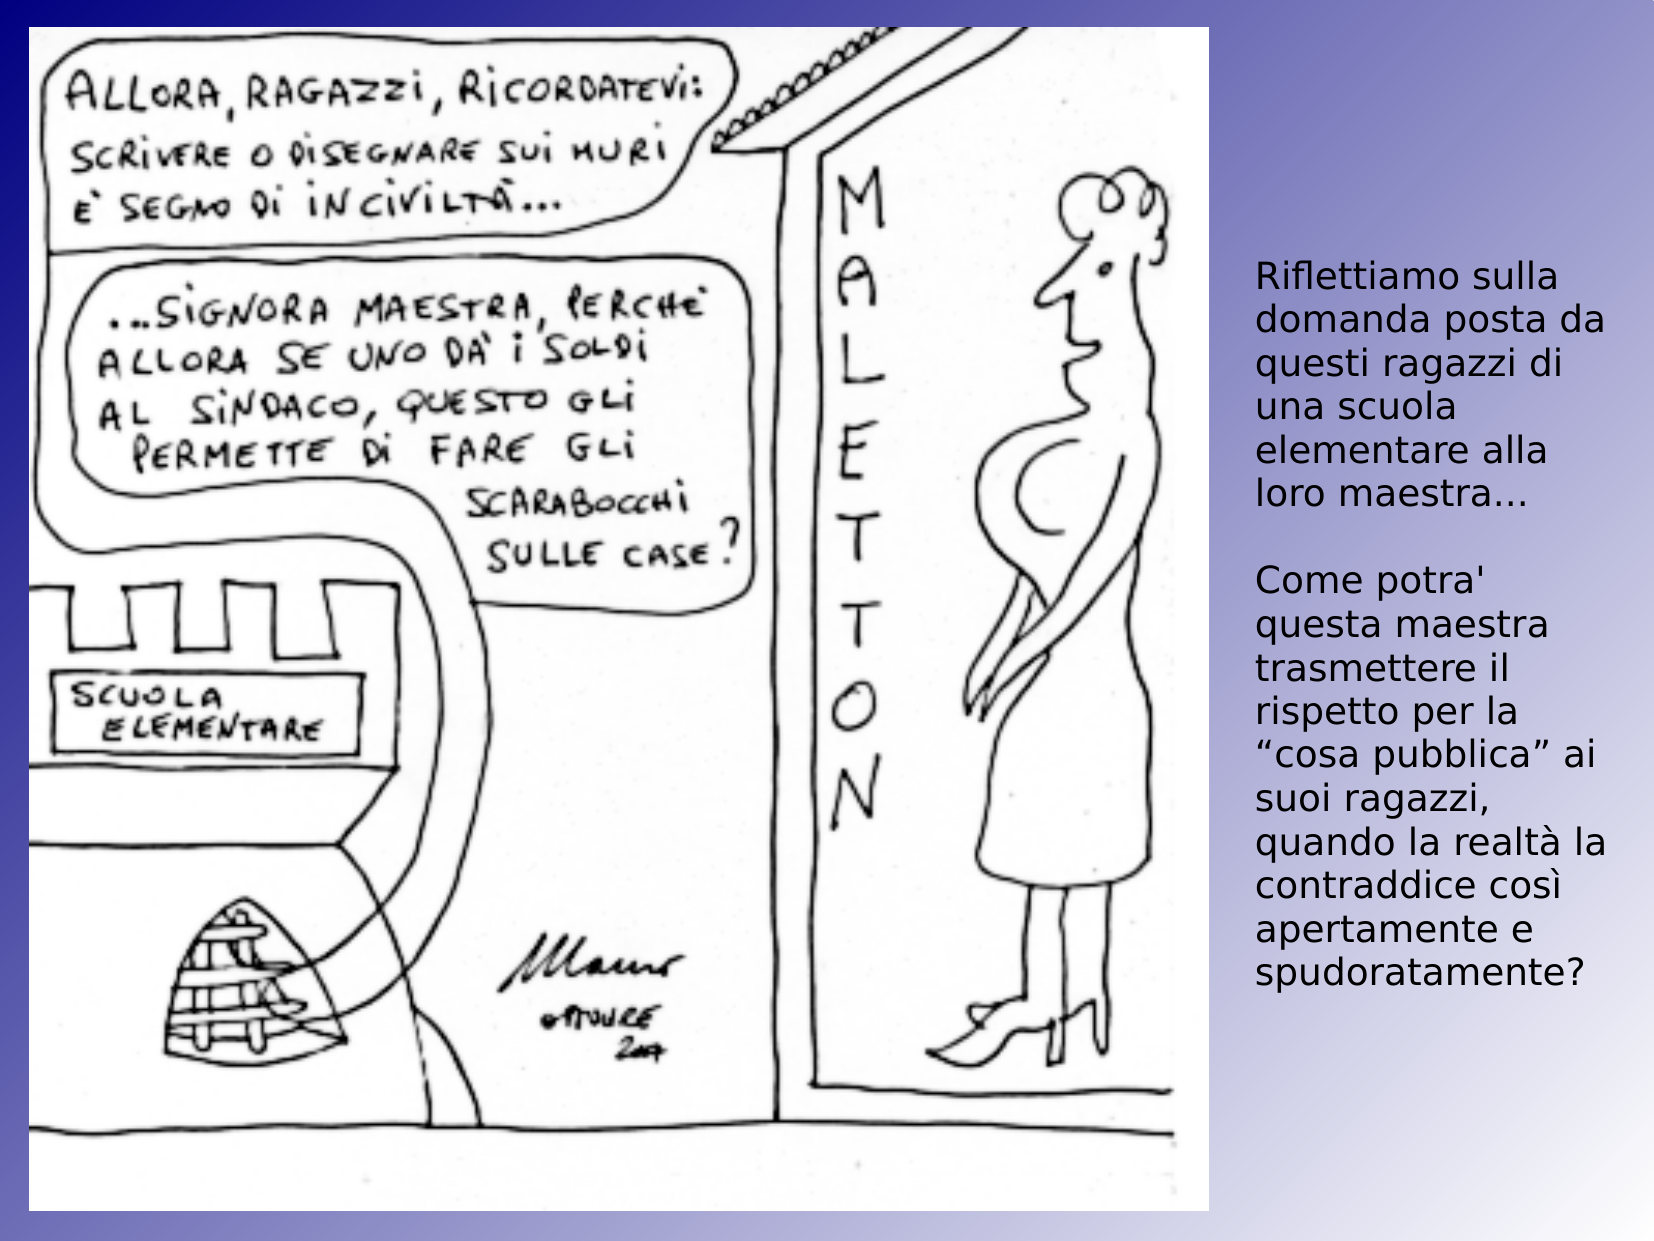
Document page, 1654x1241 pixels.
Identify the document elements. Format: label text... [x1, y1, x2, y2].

text_box Riflettiamo sulla domanda posta da questi ragazzi di una scuola elementare alla loro maestra... Come potra' questa maestra trasmettere il rispetto per la “cosa pubblica” ai suoi ragazzi, quando la realtà la contraddice così apertamente e spudoratamente? [1240, 29, 1625, 1211]
picture [29, 27, 1209, 1211]
